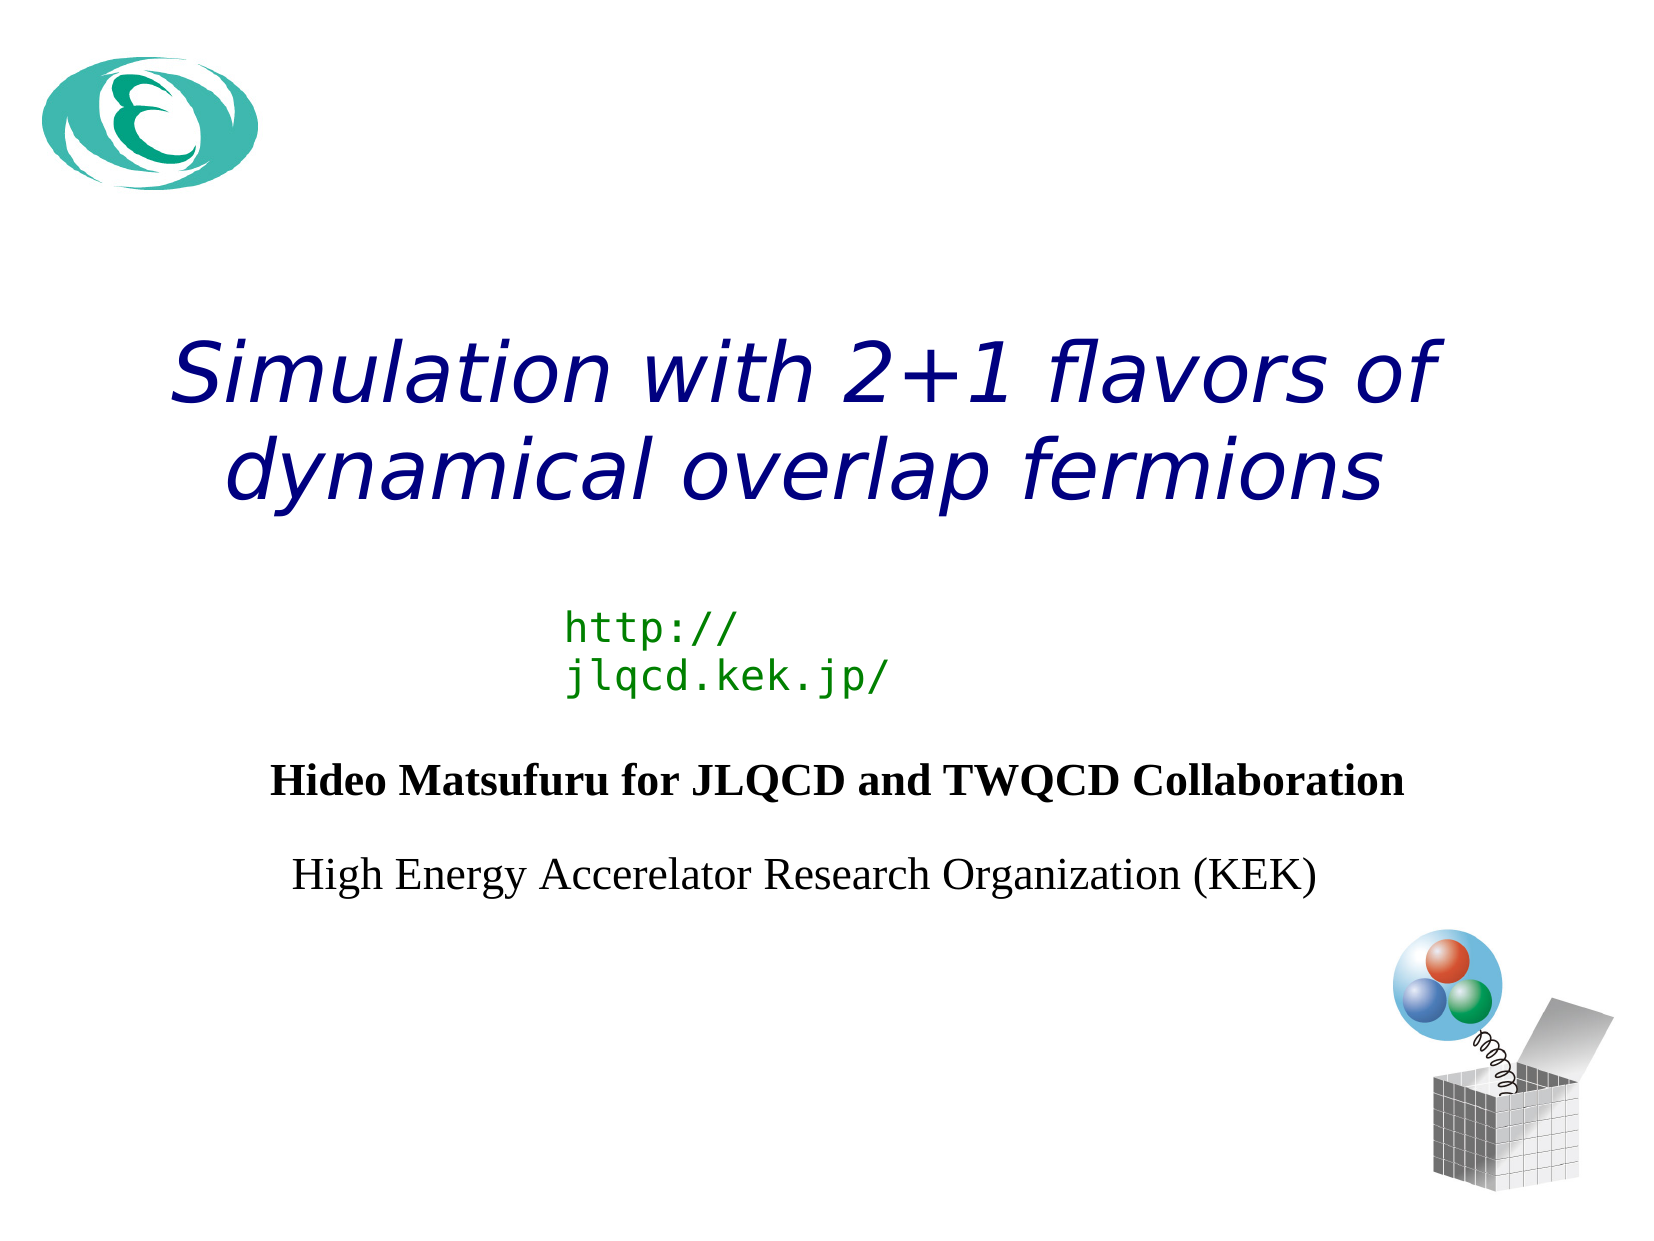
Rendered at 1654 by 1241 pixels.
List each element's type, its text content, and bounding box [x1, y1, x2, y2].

text_box Simulation with 2+1 flavors of dynamical overlap fermions [171, 325, 1488, 520]
text_box Hideo Matsufuru for JLQCD and TWQCD Collaboration [270, 754, 1406, 815]
text_box High Energy Accerelator Research Organization (KEK) [291, 848, 1414, 909]
picture [1384, 919, 1623, 1202]
picture [33, 43, 267, 203]
text_box http://jlqcd.kek.jp/ [563, 603, 1013, 649]
